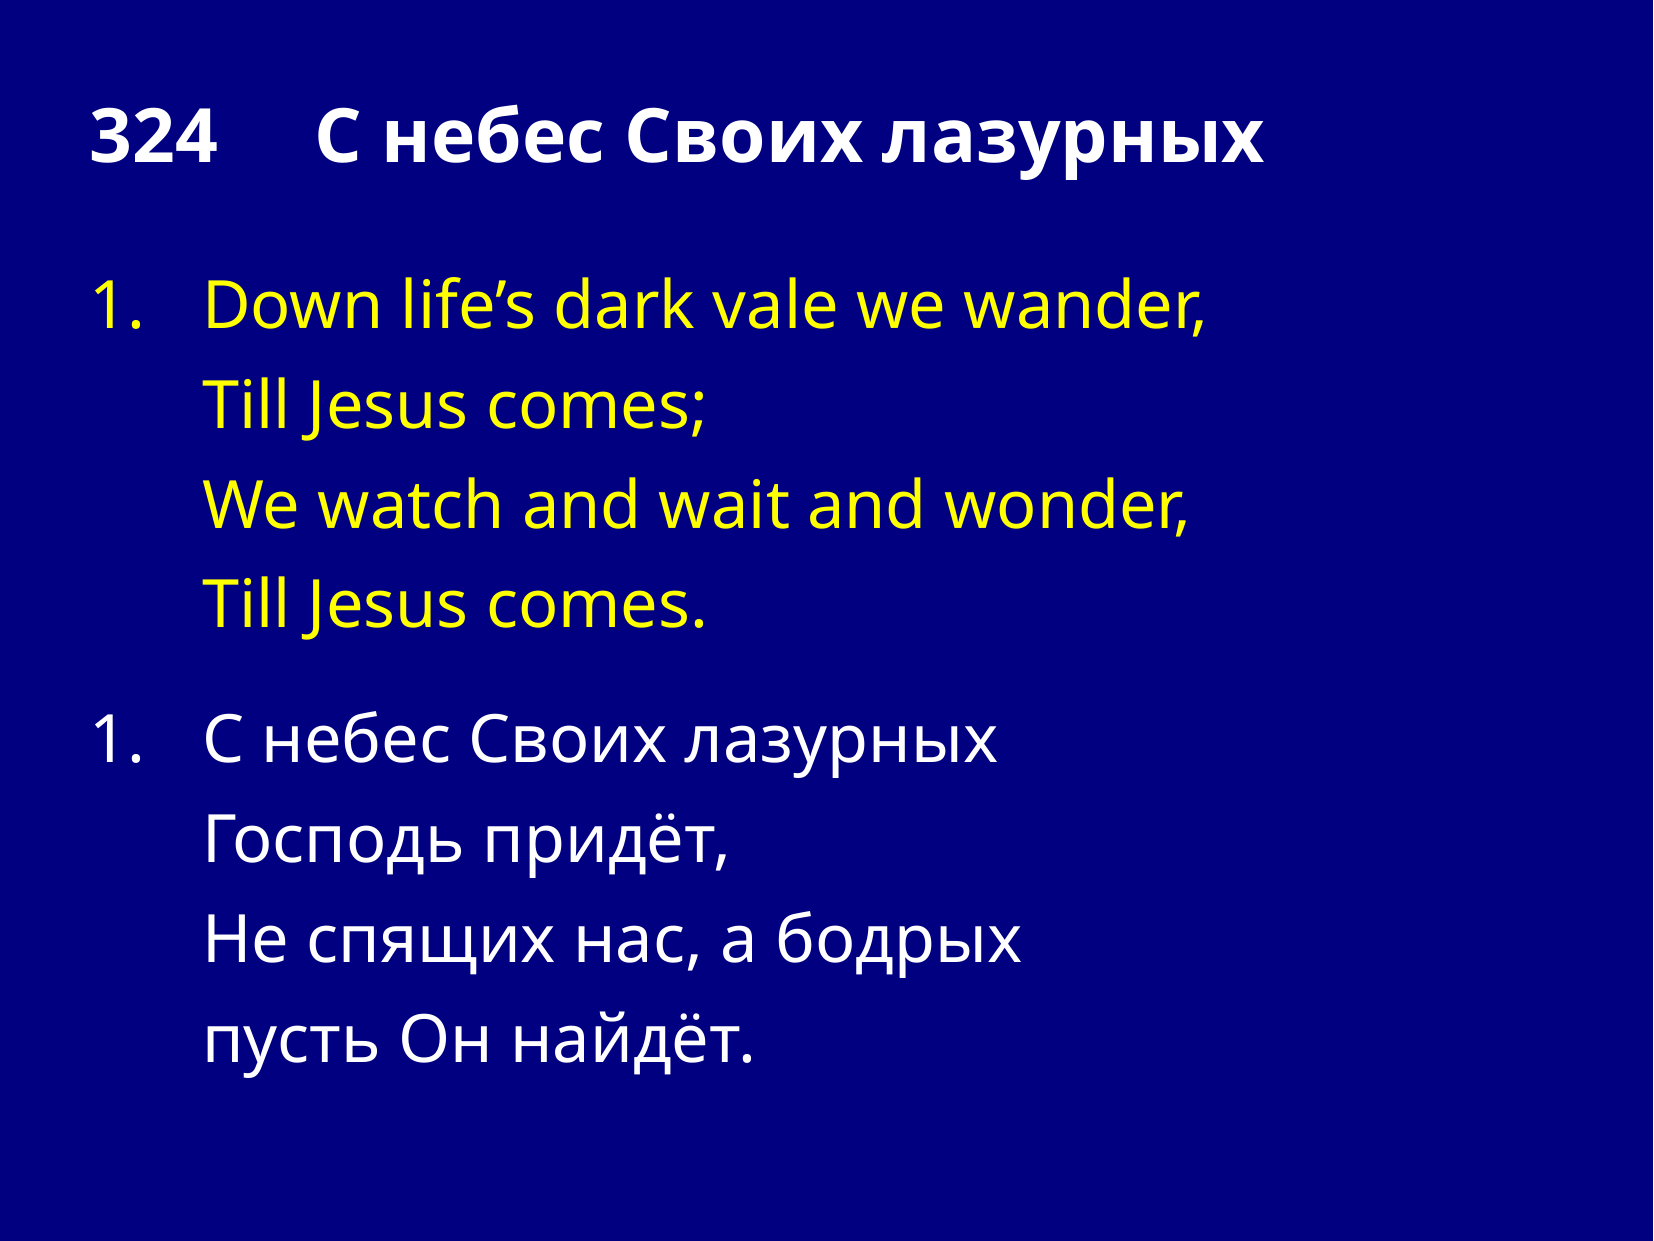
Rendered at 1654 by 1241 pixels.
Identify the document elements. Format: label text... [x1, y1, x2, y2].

text_box 324 С небес Своих лазурных [75, 75, 1576, 188]
text_box 1. С небес Своих лазурных Господь придёт, Не спящих нас, а бодрых пусть Он найдёт. [75, 675, 1576, 1163]
text_box 1. Down life’s dark vale we wander, Till Jesus comes; We watch and wait and wonder, Till Jesus comes. [75, 188, 1576, 638]
